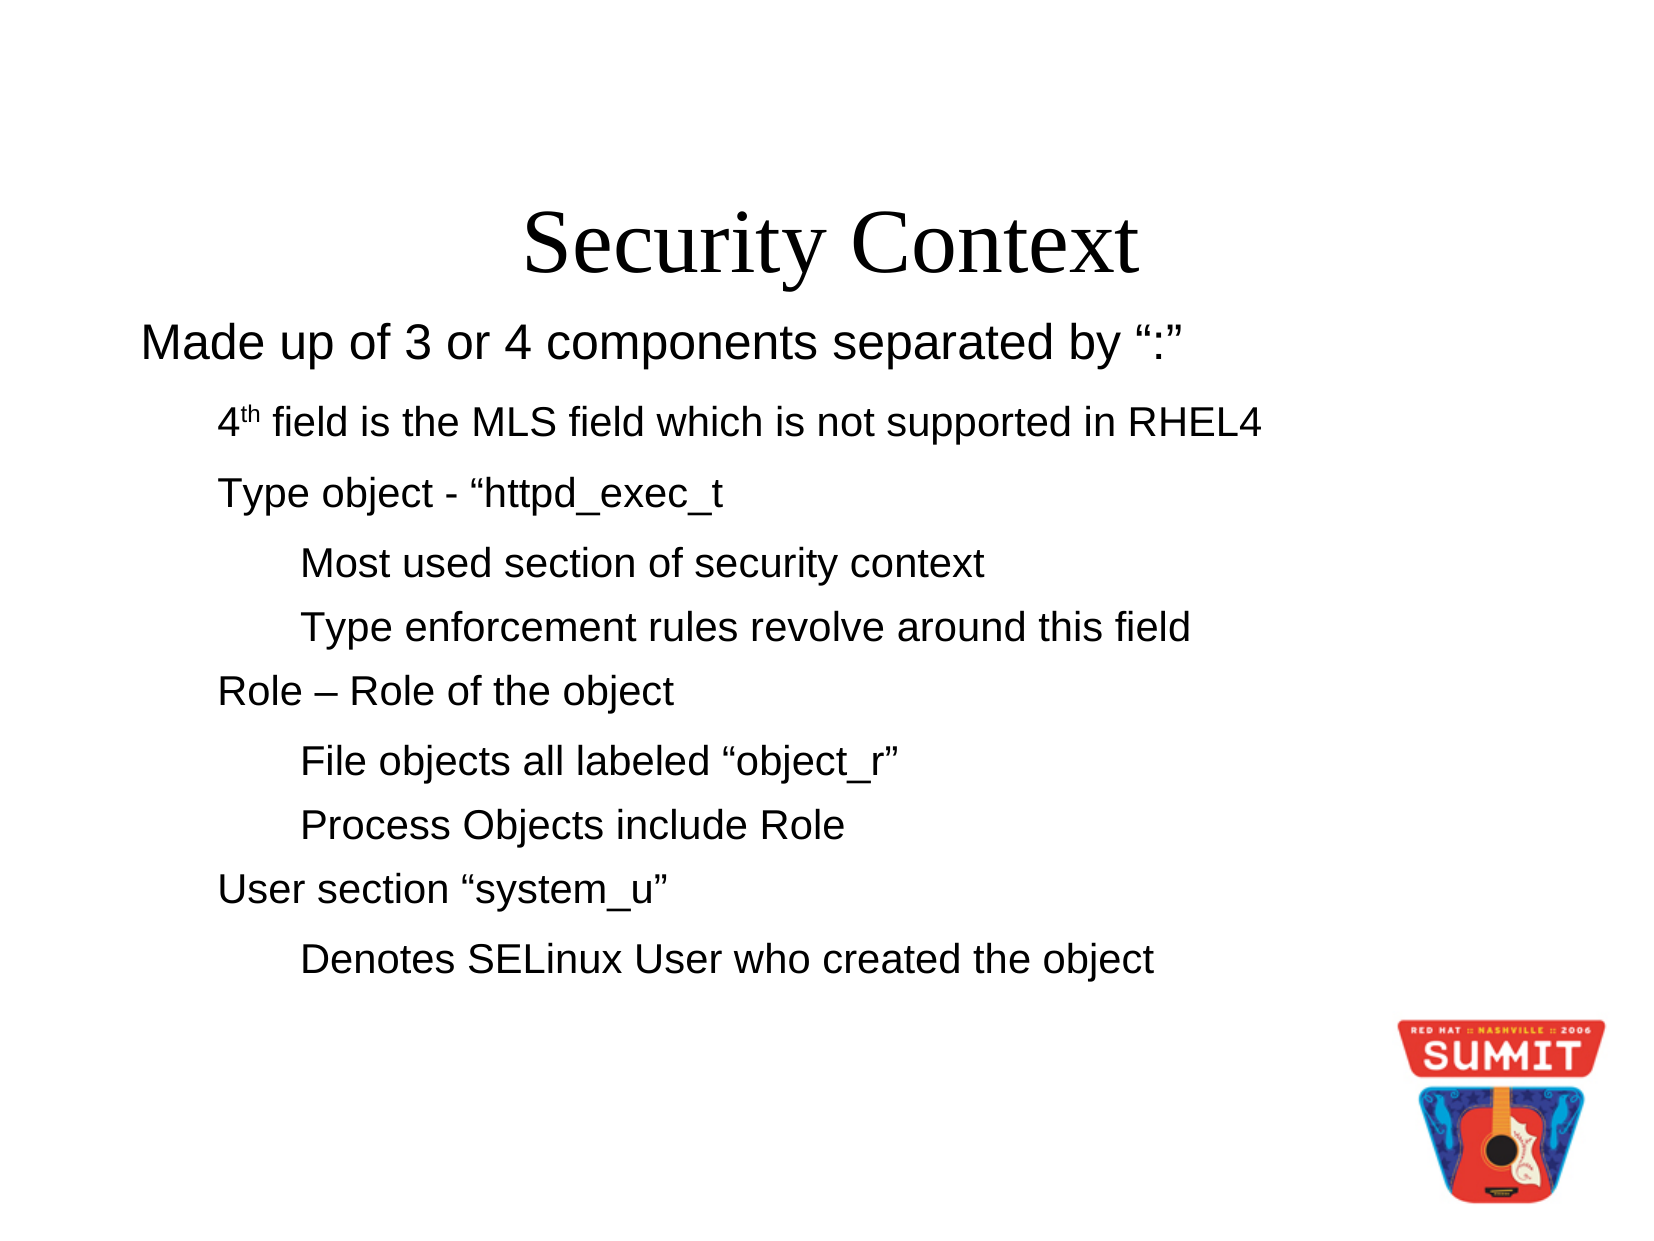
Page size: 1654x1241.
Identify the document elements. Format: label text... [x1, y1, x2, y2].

picture [1392, 1011, 1611, 1211]
list Made up of 3 or 4 components separated by “:” 4th field is the MLS field which is not supported in RHEL4 Type object - “httpd_exec_t Most used section of security context Type enforcement rules revolve around this field Role – Role of the object File objects all labeled “object_r” Process Objects include Role User section “system_u” Denotes SELinux User who created the object [122, 313, 1535, 1091]
title Security Context [125, 190, 1538, 293]
